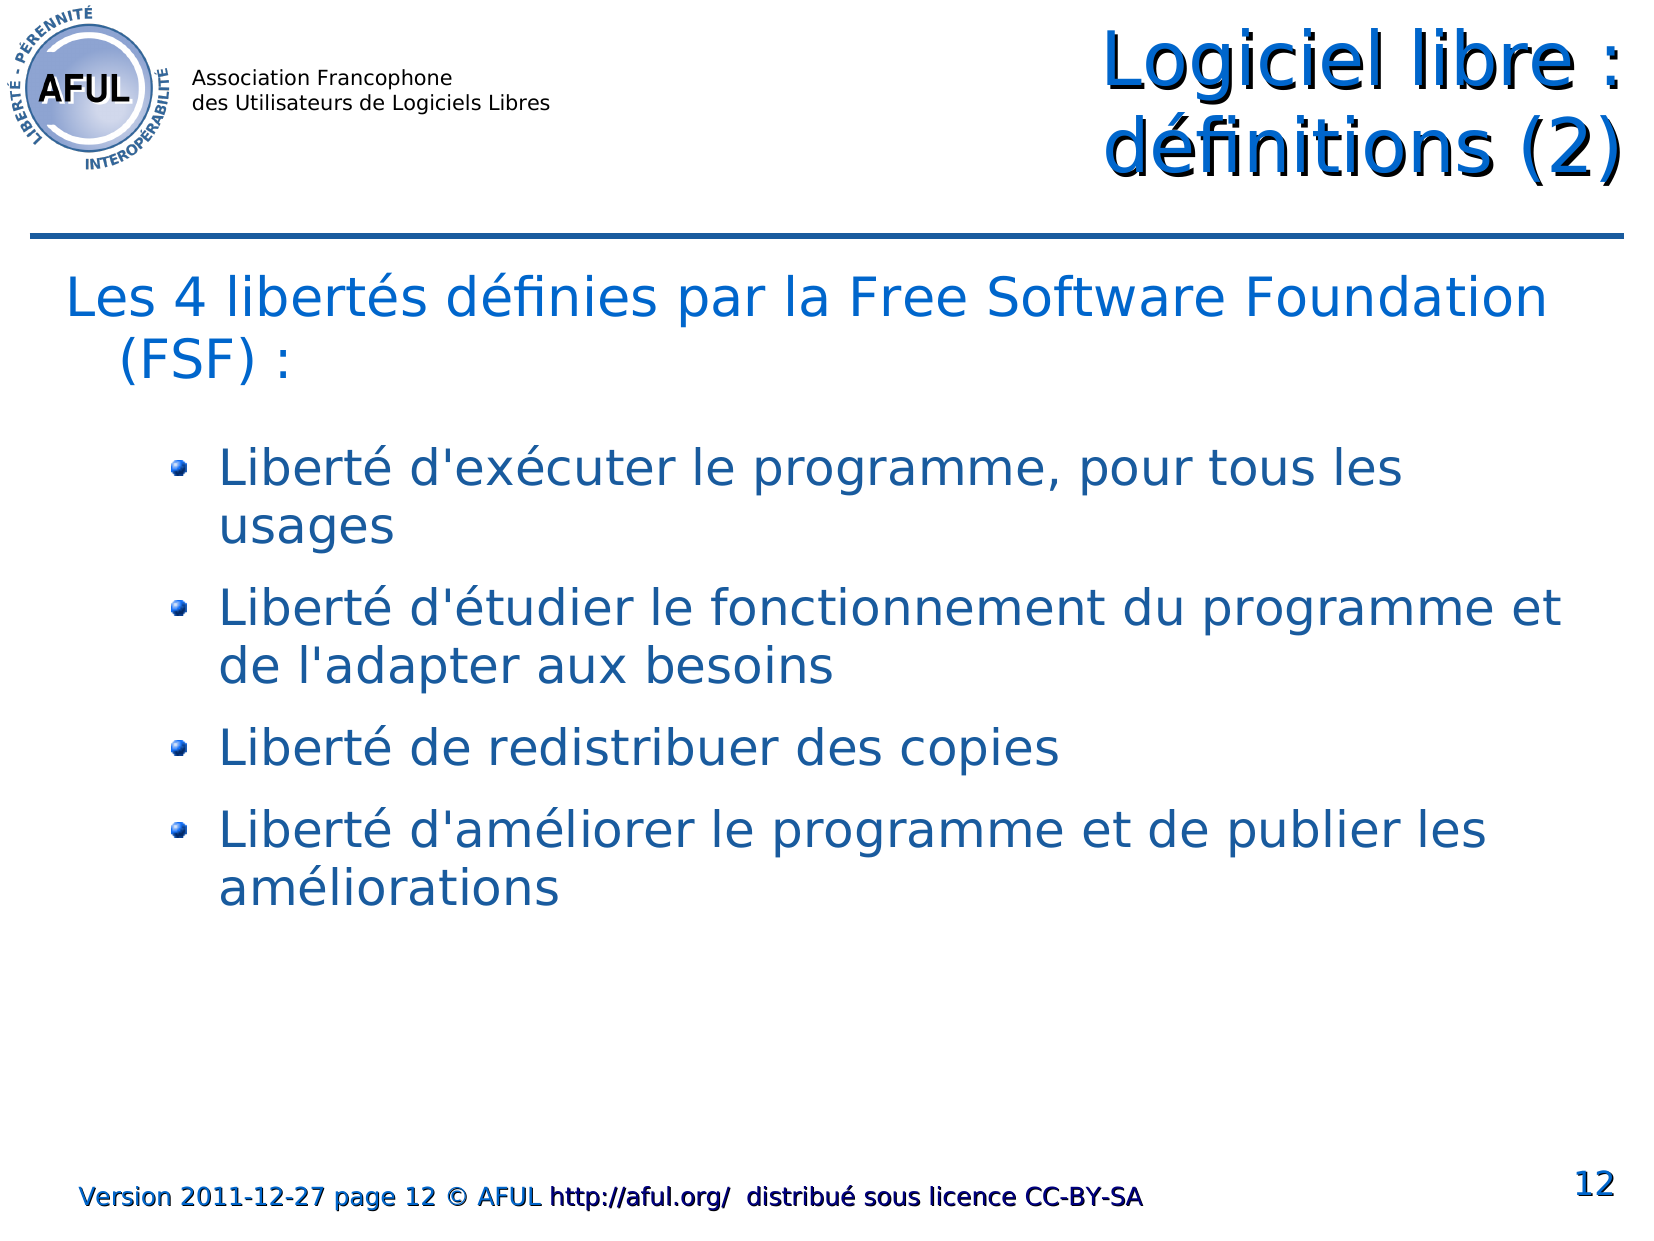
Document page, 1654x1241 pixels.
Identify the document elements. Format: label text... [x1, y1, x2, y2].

title Logiciel libre : définitions (2) [501, 0, 1625, 207]
picture [0, 0, 178, 178]
list Les 4 libertés définies par la Free Software Foundation (FSF) : Liberté d'exécuter le programme, pour tous les usages Liberté d'étudier le fonctionnement du programme et de l'adapter aux besoins Liberté de redistribuer des copies Liberté d'améliorer le programme et de publier les améliorations [47, 265, 1595, 1211]
